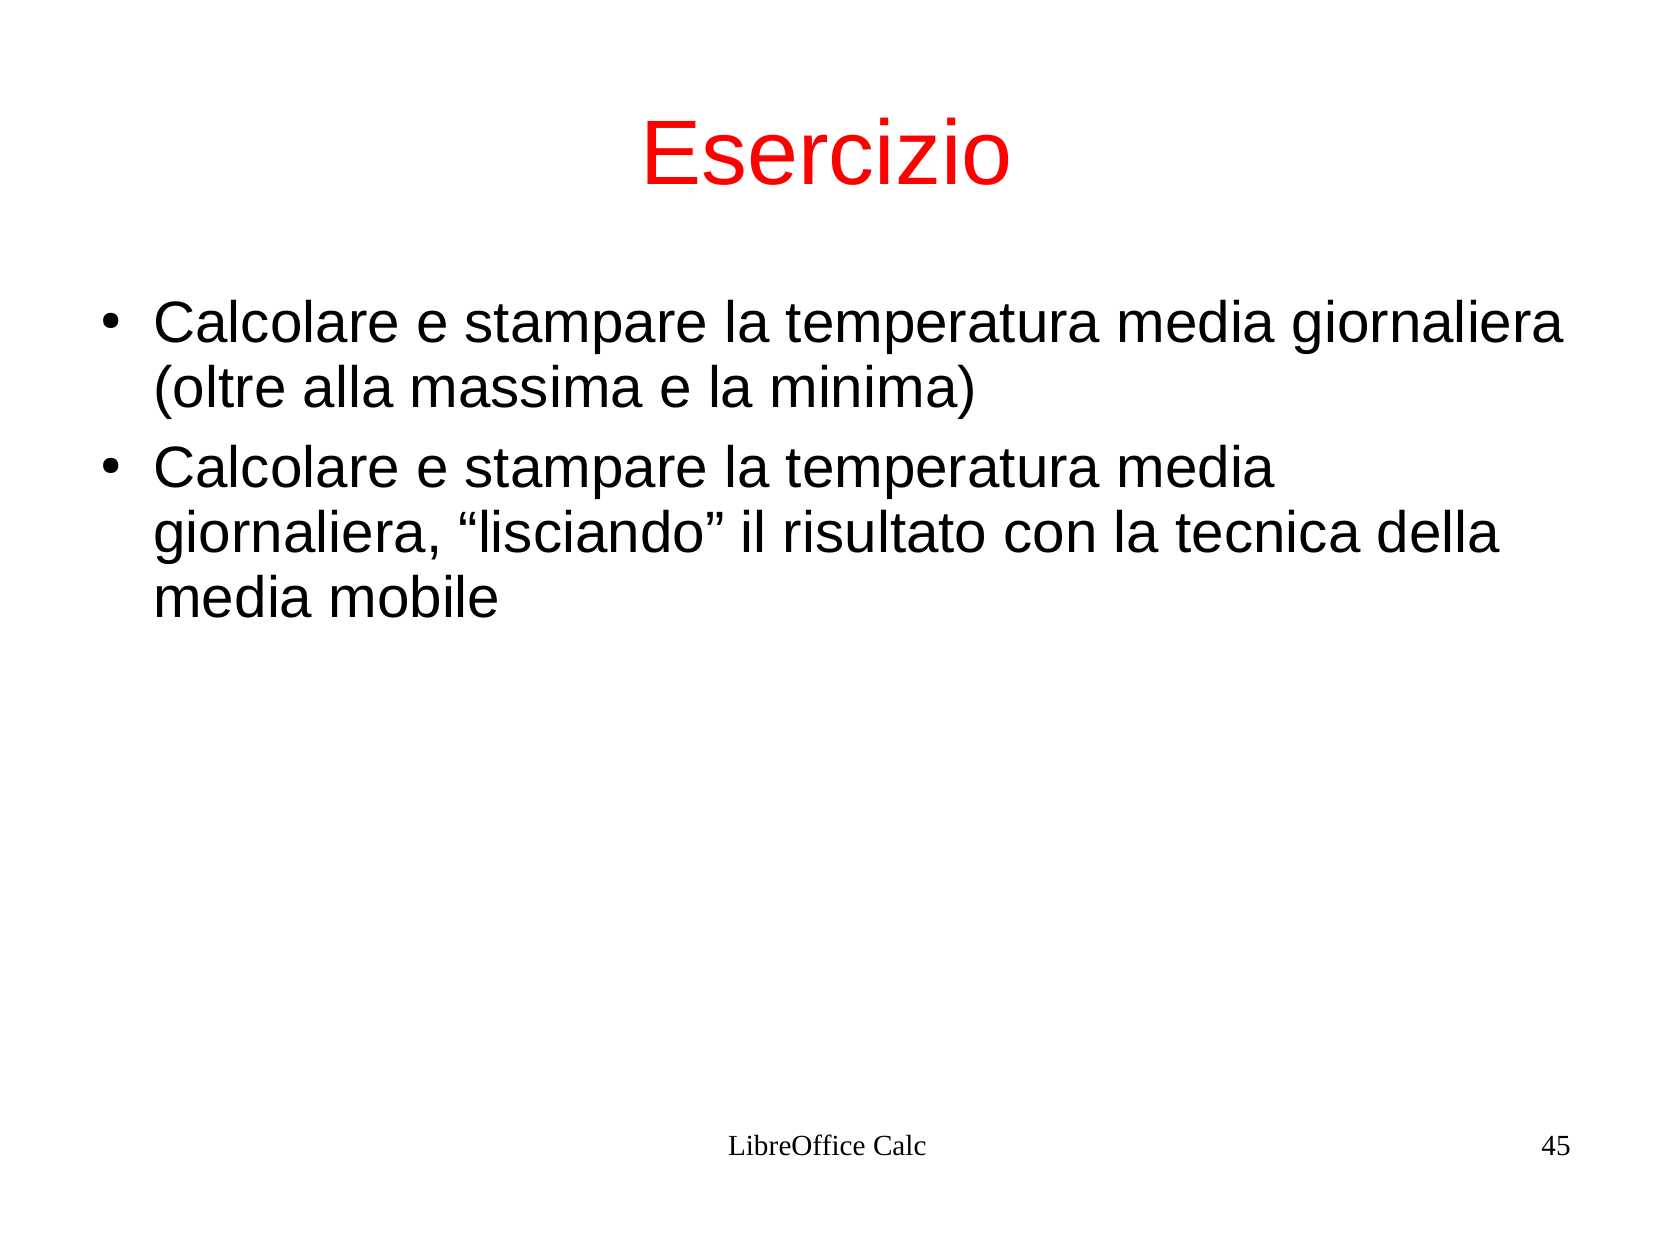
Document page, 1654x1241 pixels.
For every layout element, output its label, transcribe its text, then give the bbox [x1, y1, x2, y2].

list Calcolare e stampare la temperatura media giornaliera (oltre alla massima e la minima) Calcolare e stampare la temperatura media giornaliera, “lisciando” il risultato con la tecnica della media mobile [82, 290, 1571, 1109]
title Esercizio [82, 49, 1571, 257]
